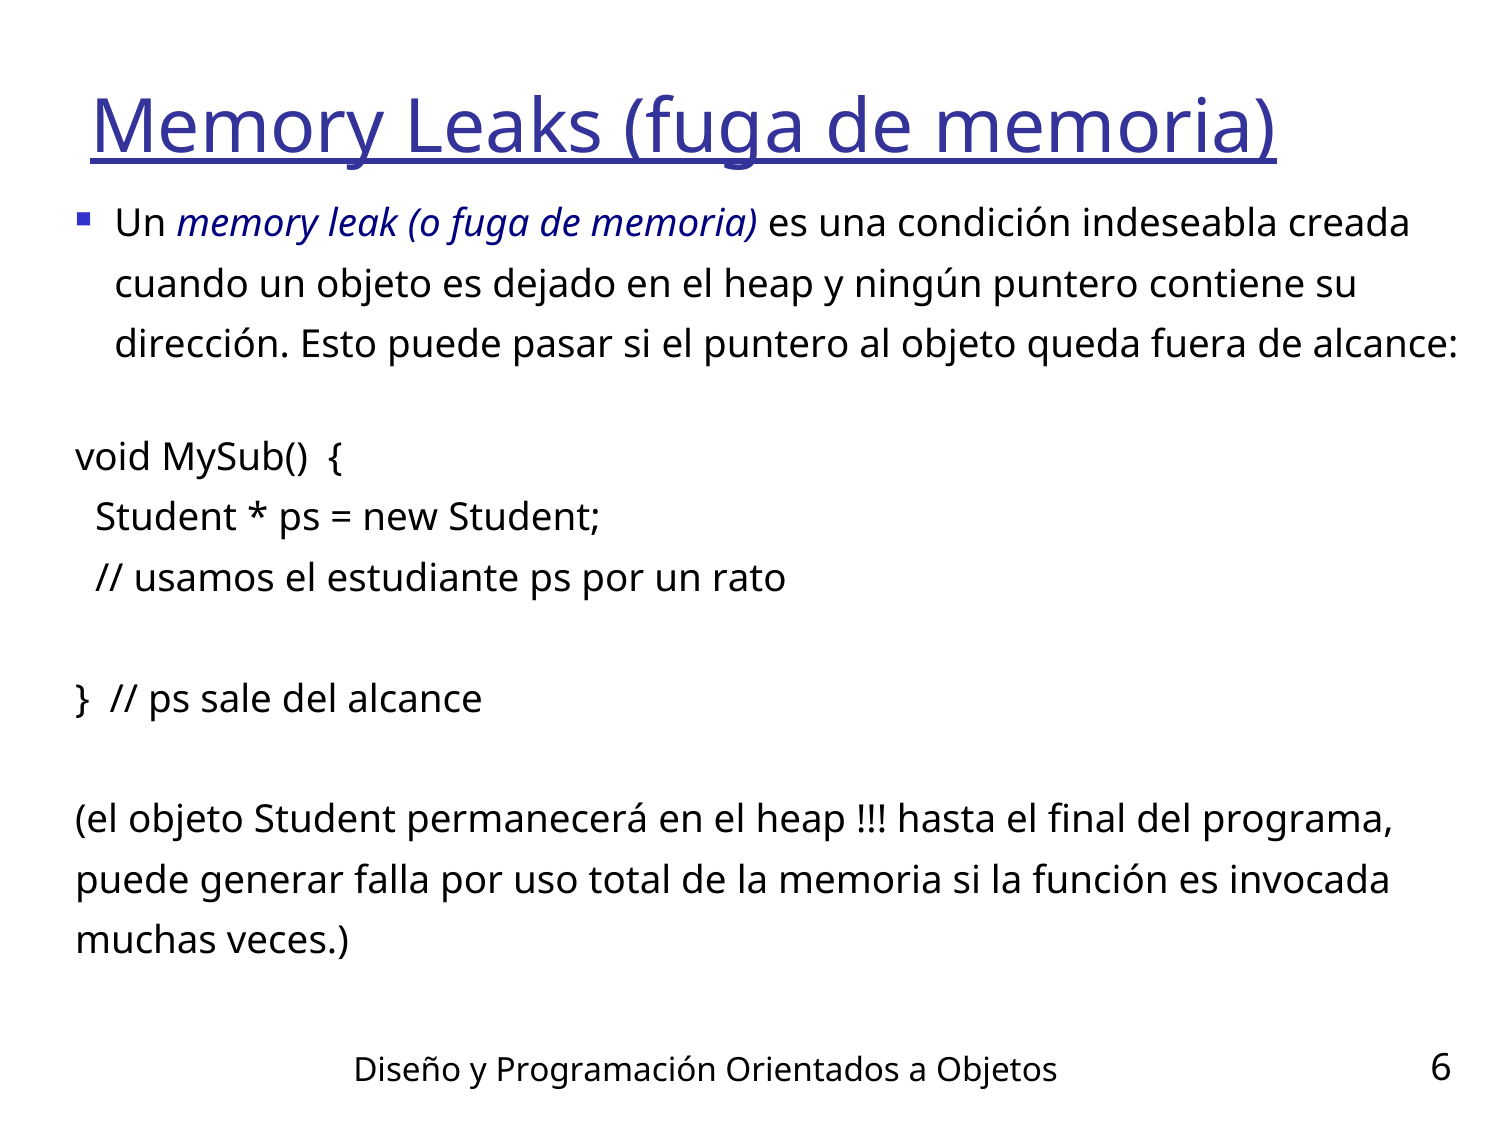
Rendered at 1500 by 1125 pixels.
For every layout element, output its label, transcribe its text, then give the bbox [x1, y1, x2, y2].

title Memory Leaks (fuga de memoria)‏ [75, 19, 1466, 182]
list Un memory leak (o fuga de memoria) es una condición indeseabla creada cuando un objeto es dejado en el heap y ningún puntero contiene su dirección. Esto puede pasar si el puntero al objeto queda fuera de alcance: void MySub()‏ { Student * ps = new Student; // usamos el estudiante ps por un rato } // ps sale del alcance (el objeto Student permanecerá en el heap !!! hasta el final del programa, puede generar falla por uso total de la memoria si la función es invocada muchas veces.)‏ [75, 187, 1462, 993]
